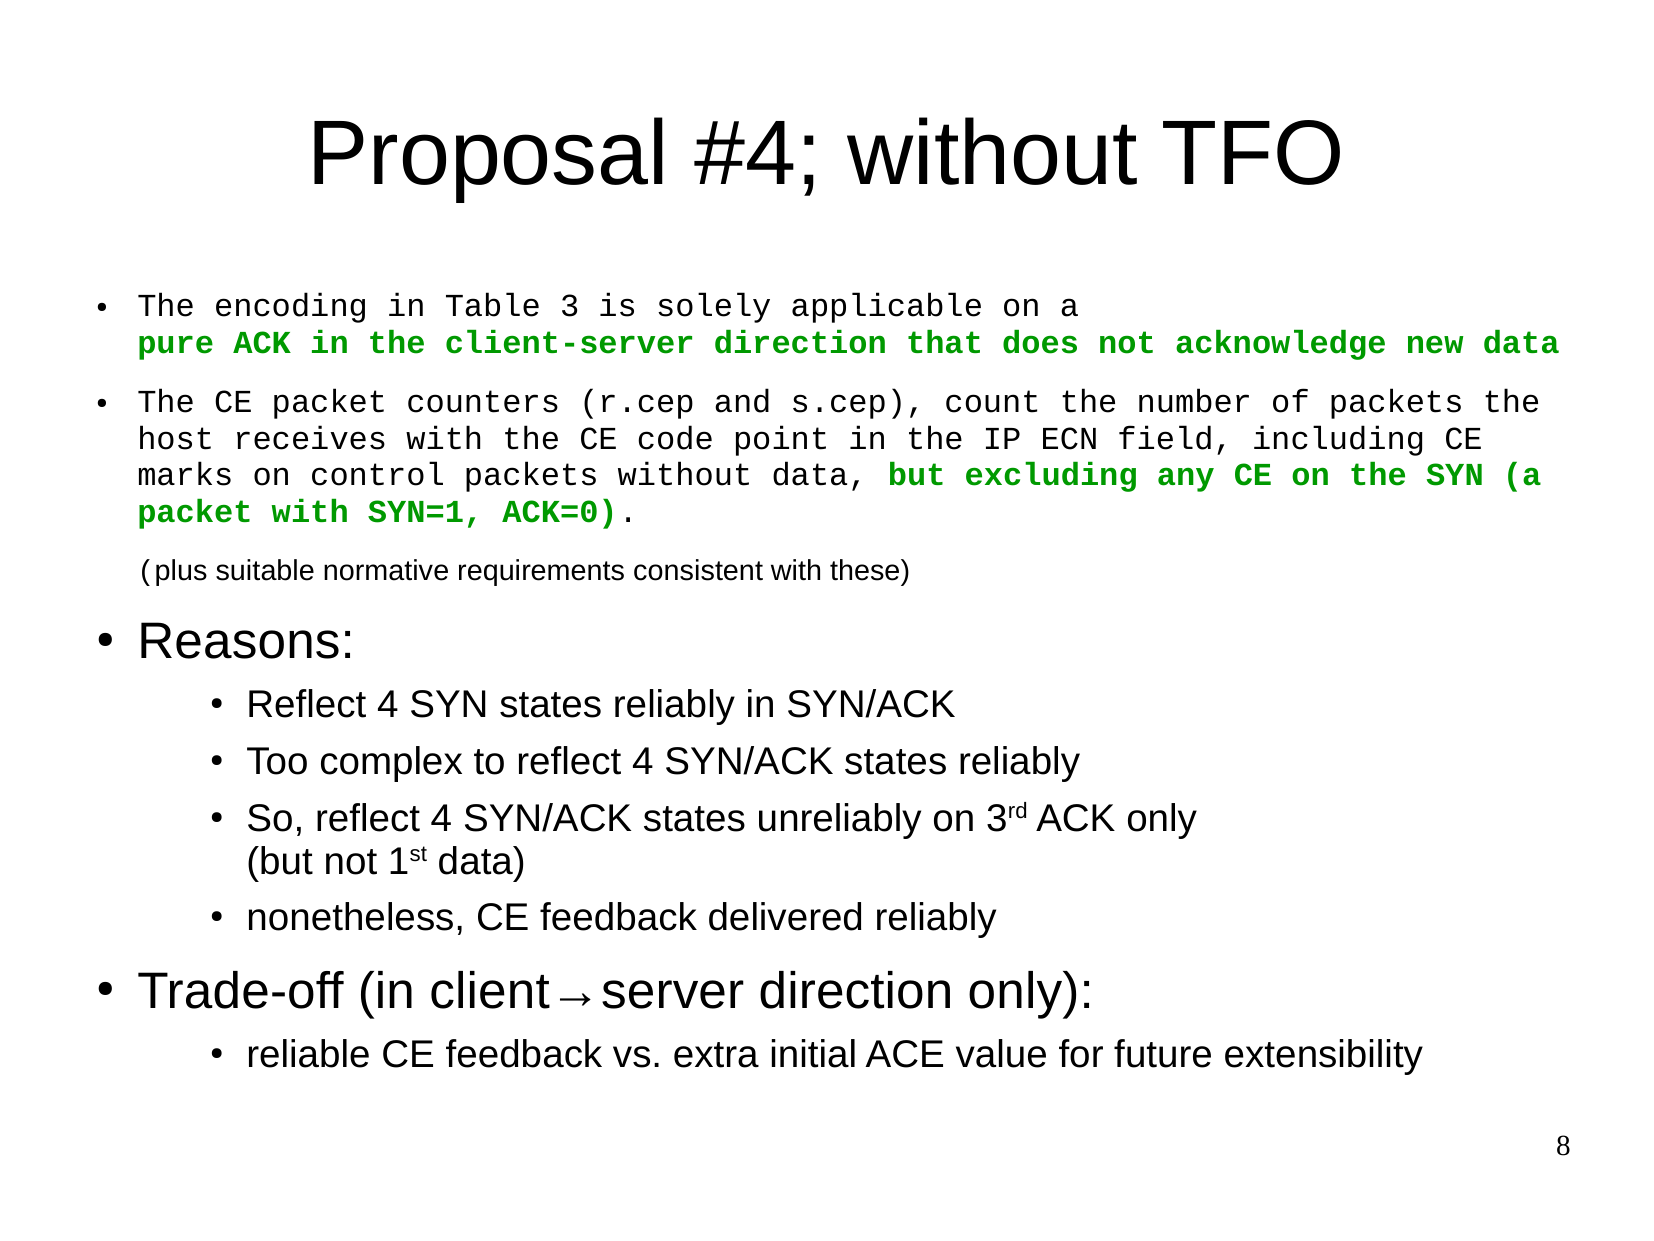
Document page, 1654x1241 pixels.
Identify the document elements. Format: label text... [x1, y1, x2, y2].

list The encoding in Table 3 is solely applicable on a pure ACK in the client-server direction that does not acknowledge new data The CE packet counters (r.cep and s.cep), count the number of packets the host receives with the CE code point in the IP ECN field, including CE marks on control packets without data, but excluding any CE on the SYN (a packet with SYN=1, ACK=0). (plus suitable normative requirements consistent with these) Reasons: Reflect 4 SYN states reliably in SYN/ACK Too complex to reflect 4 SYN/ACK states reliably So, reflect 4 SYN/ACK states unreliably on 3rd ACK only (but not 1st data) nonetheless, CE feedback delivered reliably Trade-off (in client→server direction only): reliable CE feedback vs. extra initial ACE value for future extensibility [82, 290, 1571, 1111]
title Proposal #4; without TFO [82, 49, 1571, 257]
